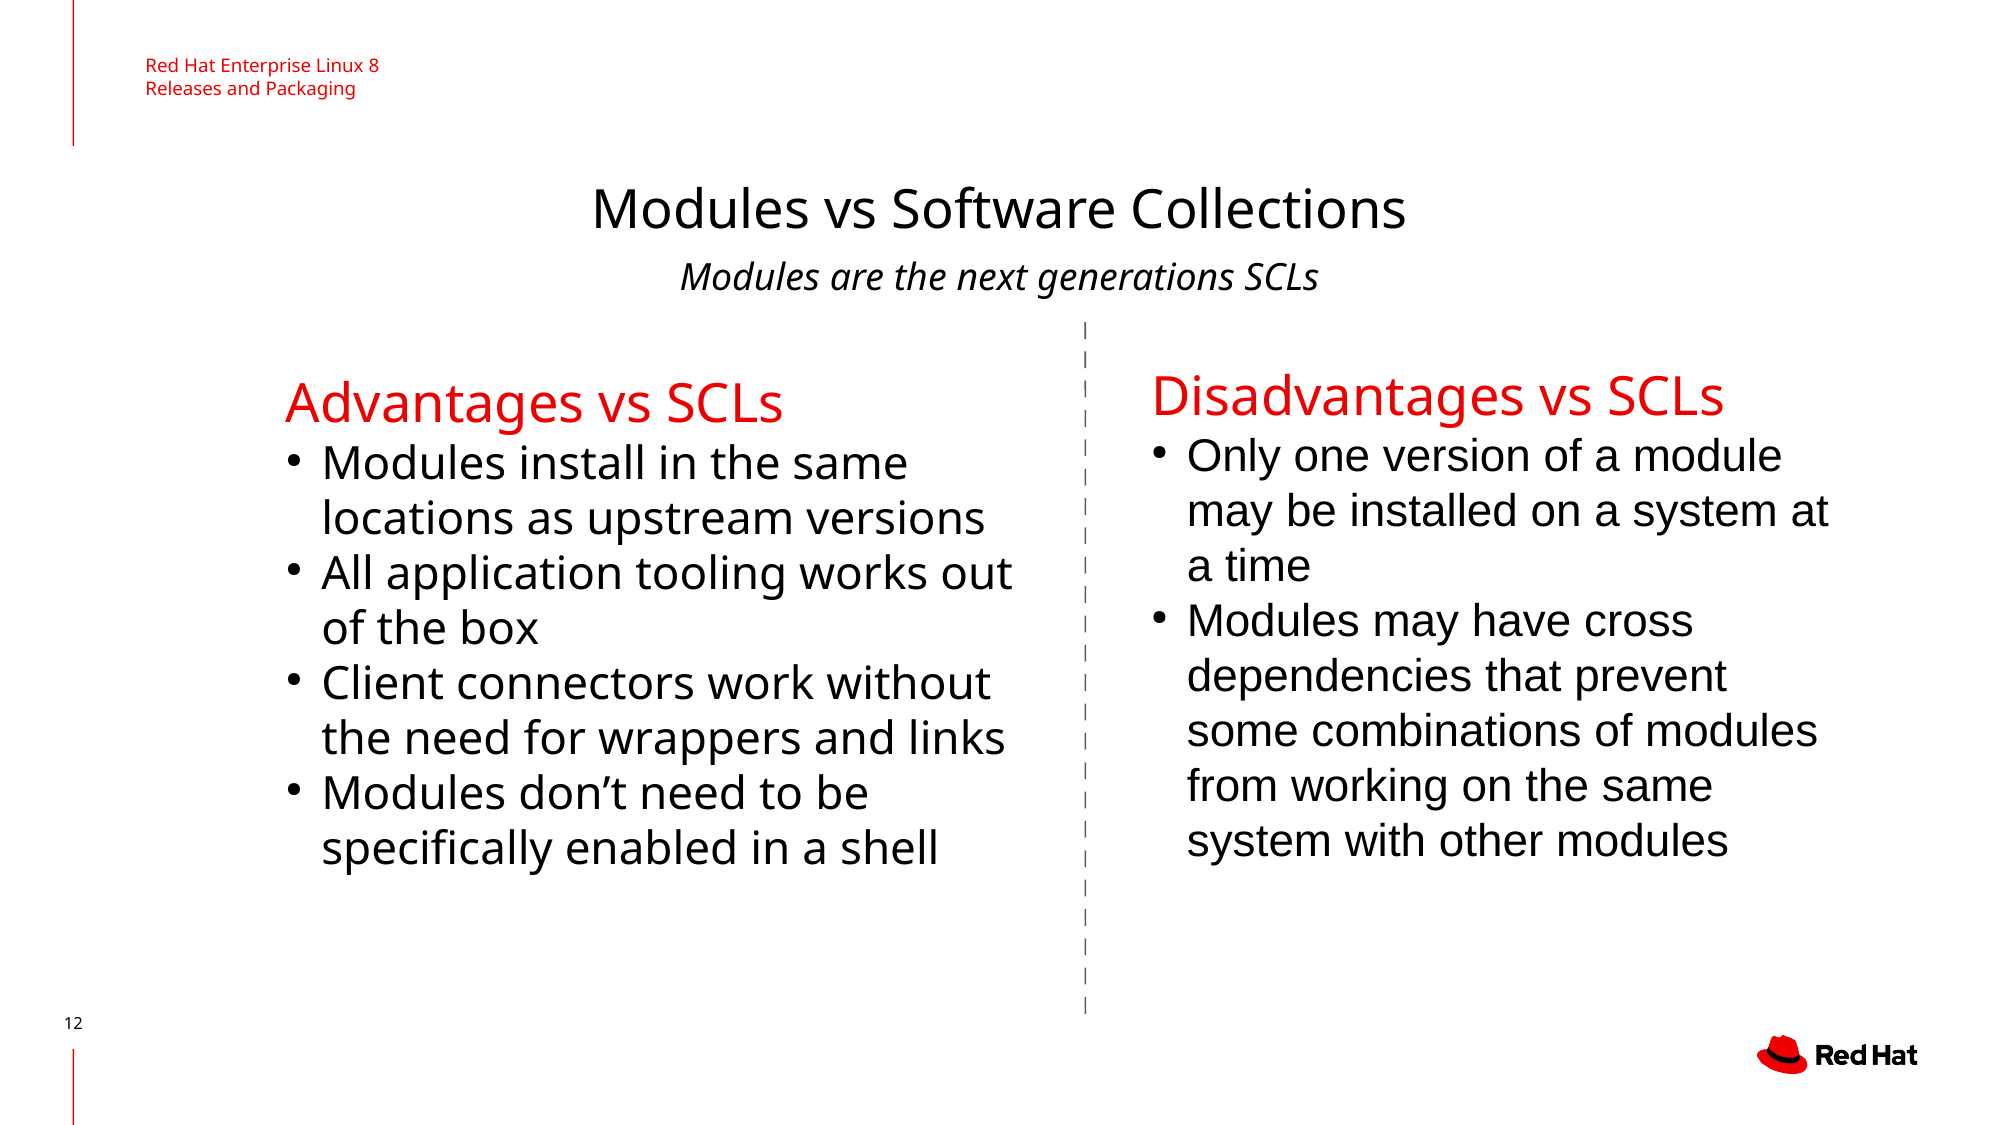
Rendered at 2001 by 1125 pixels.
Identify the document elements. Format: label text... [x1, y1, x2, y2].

title Modules vs Software Collections Modules are the next generations SCLs [287, 155, 1713, 314]
slide_number <number> [13, 1012, 134, 1036]
text_box Advantages vs SCLs Modules install in the same locations as upstream versions All application tooling works out of the box Client connectors work without the need for wrappers and links Modules don’t need to be specifically enabled in a shell [271, 361, 1033, 896]
text_box Red Hat Enterprise Linux 8 Releases and Packaging [73, 9, 919, 144]
picture [1757, 1035, 1918, 1074]
text_box Disadvantages vs SCLs Only one version of a module may be installed on a system at a time Modules may have cross dependencies that prevent some combinations of modules from working on the same system with other modules [1136, 313, 1851, 881]
